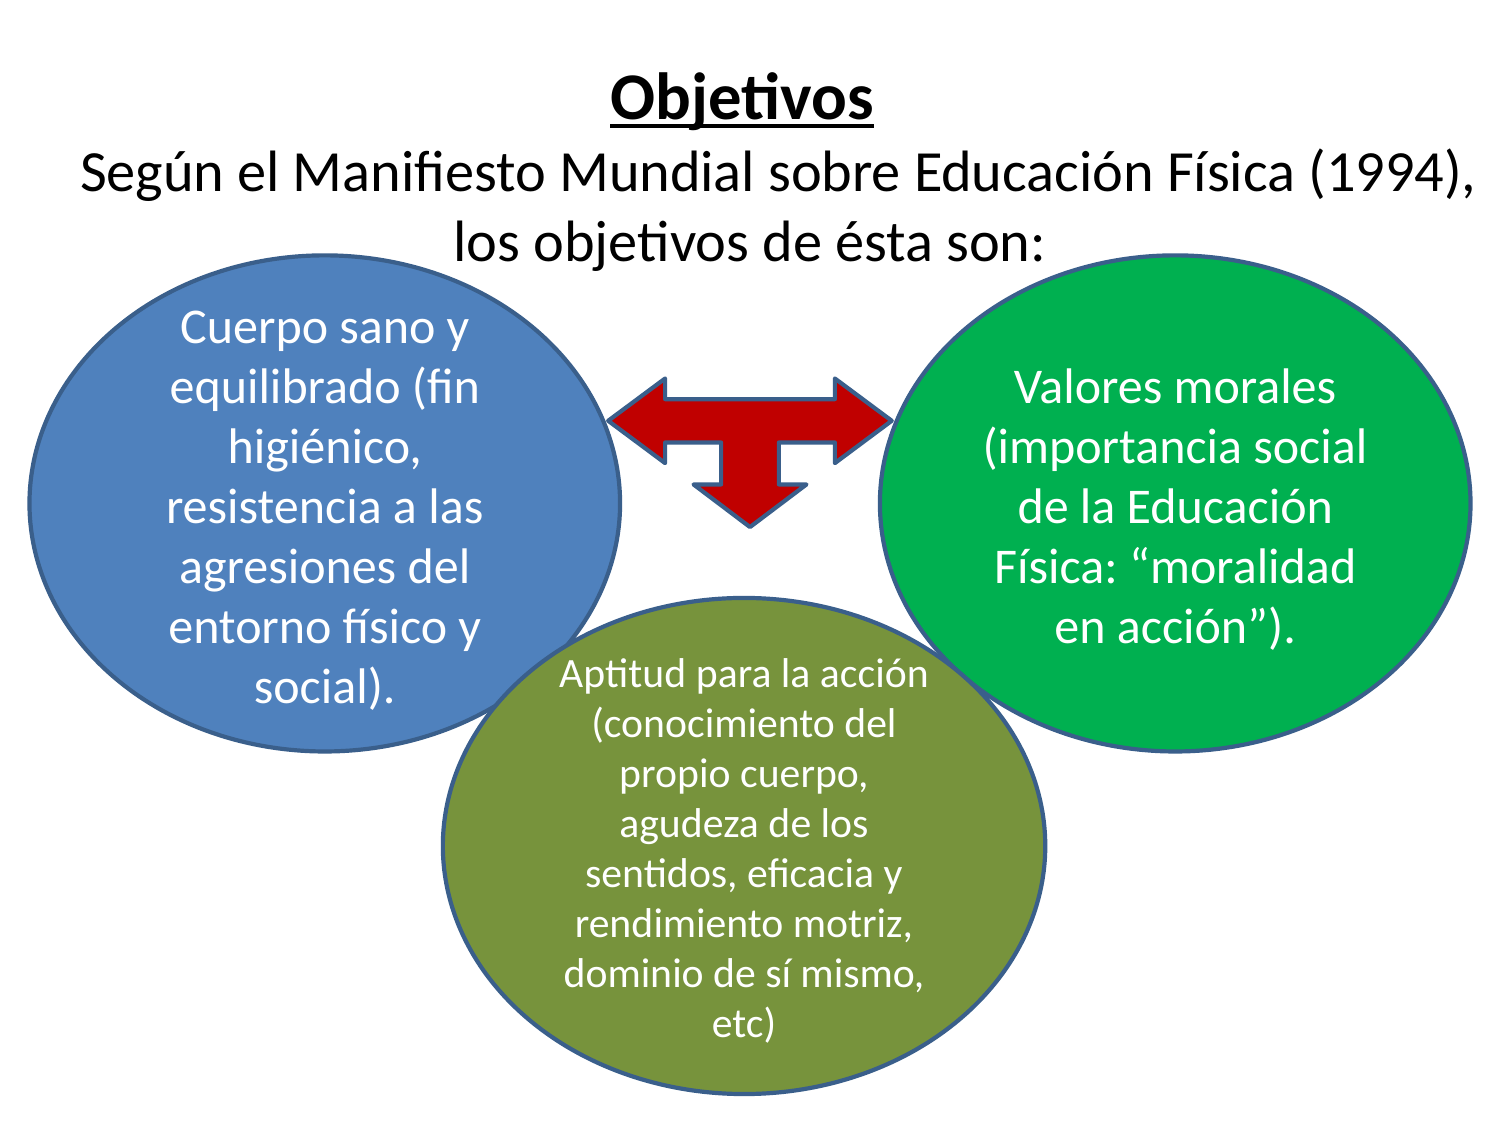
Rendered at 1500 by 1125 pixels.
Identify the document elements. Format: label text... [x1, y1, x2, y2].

text_box Valores morales (importancia social de la Educación Física: “moralidad en acción”). [879, 255, 1471, 752]
title Objetivos [75, 45, 1425, 125]
text_box Cuerpo sano y equilibrado (fin higiénico, resistencia a las agresiones del entorno físico y social). [29, 255, 621, 752]
text_box Aptitud para la acción (conocimiento del propio cuerpo, agudeza de los sentidos, eficacia y rendimiento motriz, dominio de sí mismo, etc) [442, 597, 1046, 1095]
text_box [608, 378, 892, 528]
list Según el Manifiesto Mundial sobre Educación Física (1994), los objetivos de ésta son: [0, 125, 1500, 1005]
